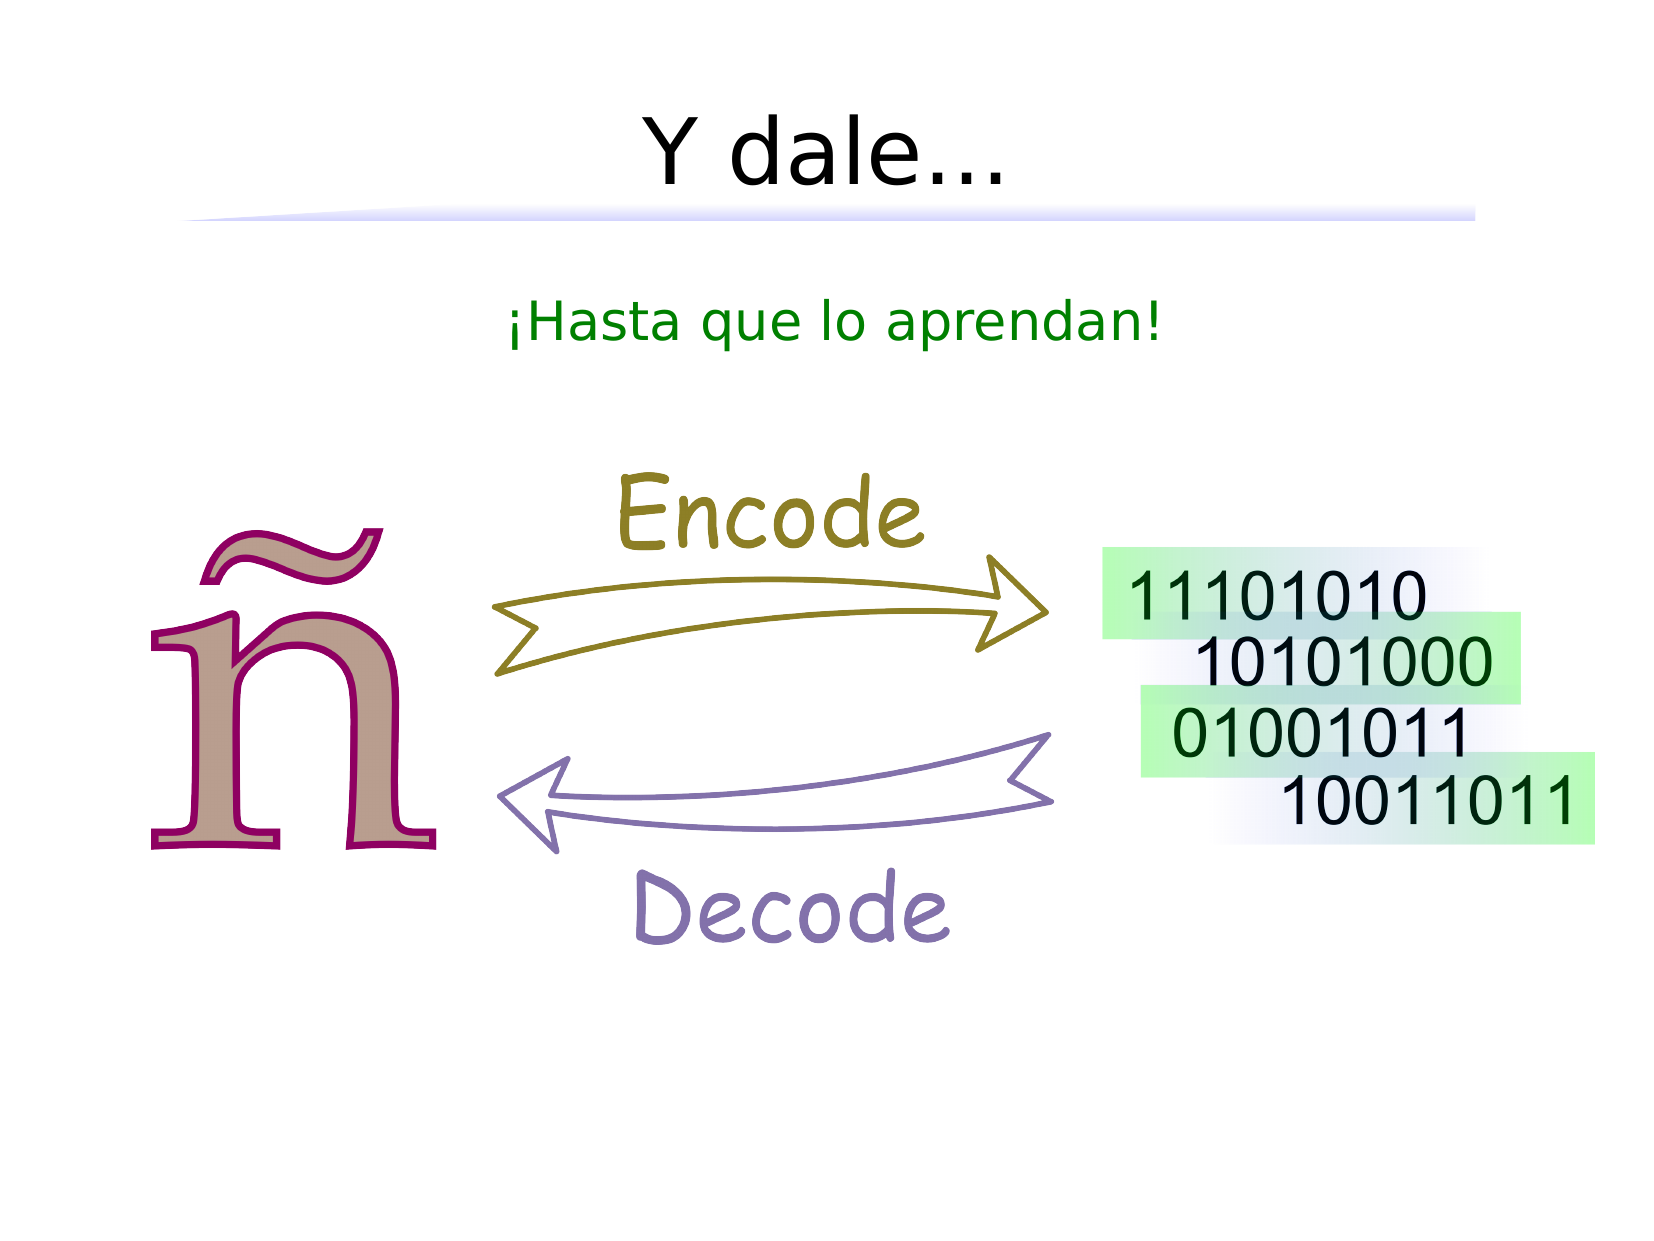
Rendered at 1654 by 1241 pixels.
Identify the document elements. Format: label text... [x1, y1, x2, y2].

picture [151, 472, 1595, 945]
list ¡Hasta que lo aprendan! [82, 290, 1571, 414]
title Y dale... [82, 56, 1571, 250]
